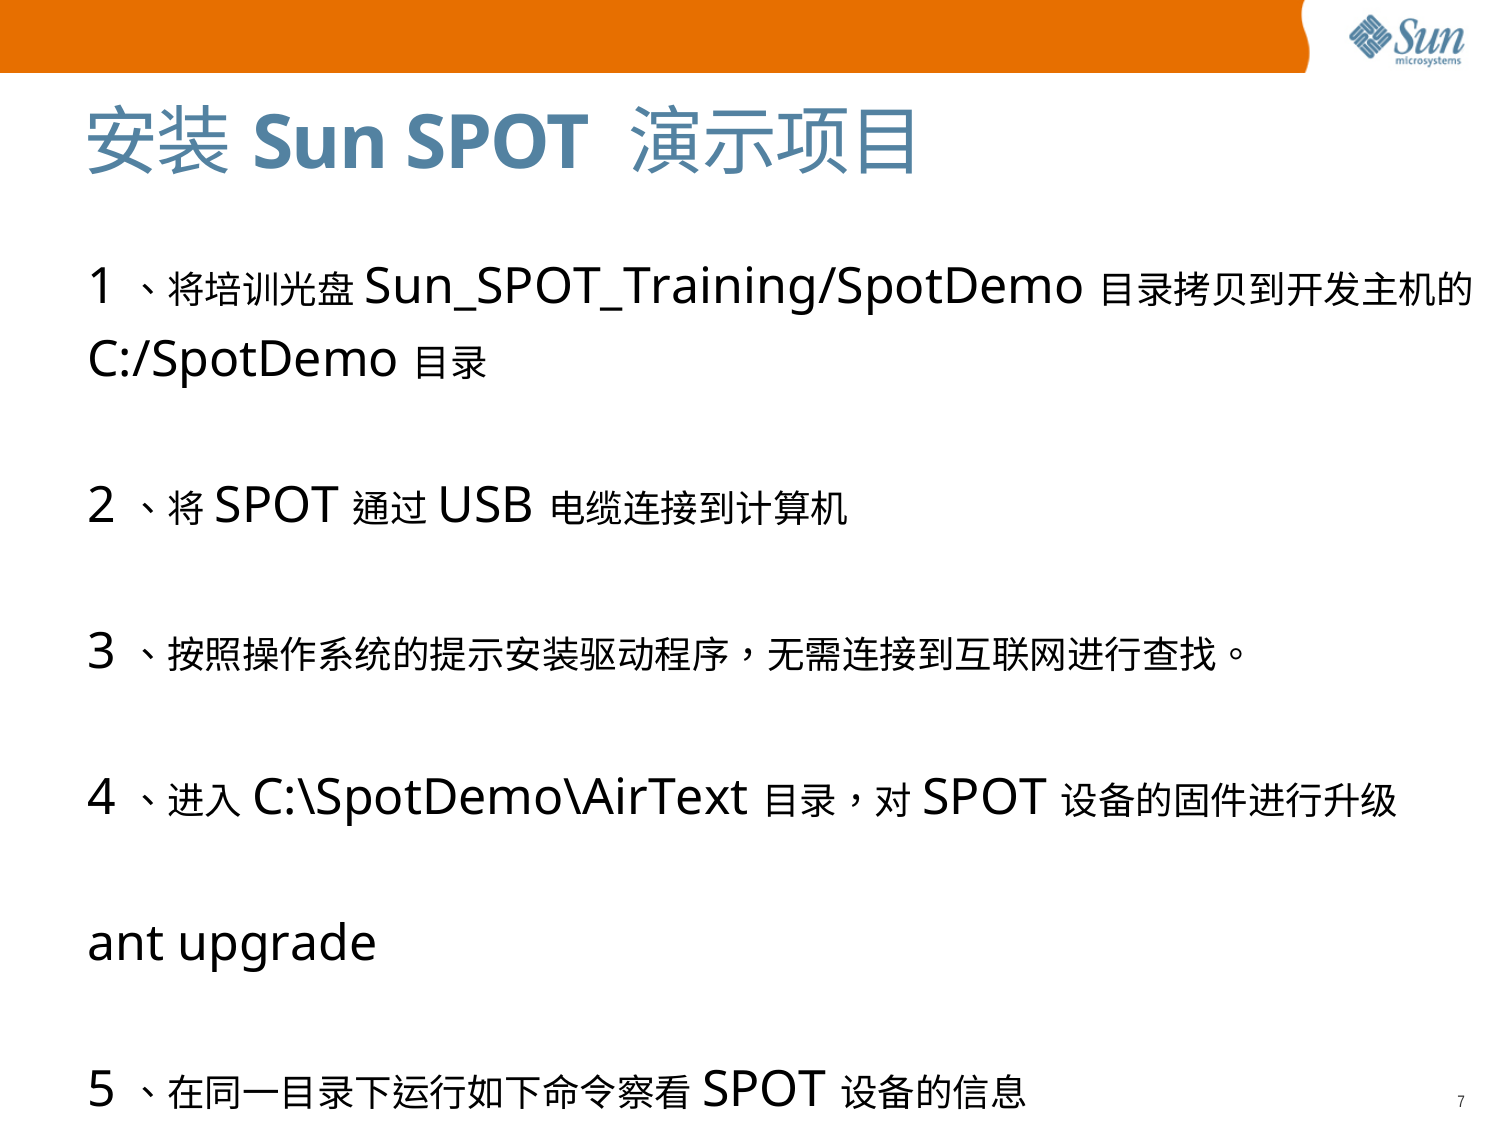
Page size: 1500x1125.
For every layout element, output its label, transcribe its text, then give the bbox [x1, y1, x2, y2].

text_box 1、将培训光盘Sun_SPOT_Training/SpotDemo目录拷贝到开发主机的 C:/SpotDemo目录 2、将SPOT通过USB电缆连接到计算机 3、按照操作系统的提示安装驱动程序，无需连接到互联网进行查找。 4、进入C:\SpotDemo\AirText目录，对SPOT设备的固件进行升级 ant upgrade 5、在同一目录下运行如下命令察看SPOT设备的信息 ant slots [87, 256, 1394, 1125]
title 安装Sun SPOT 演示项目 [83, 94, 1446, 199]
picture [0, 0, 1500, 73]
